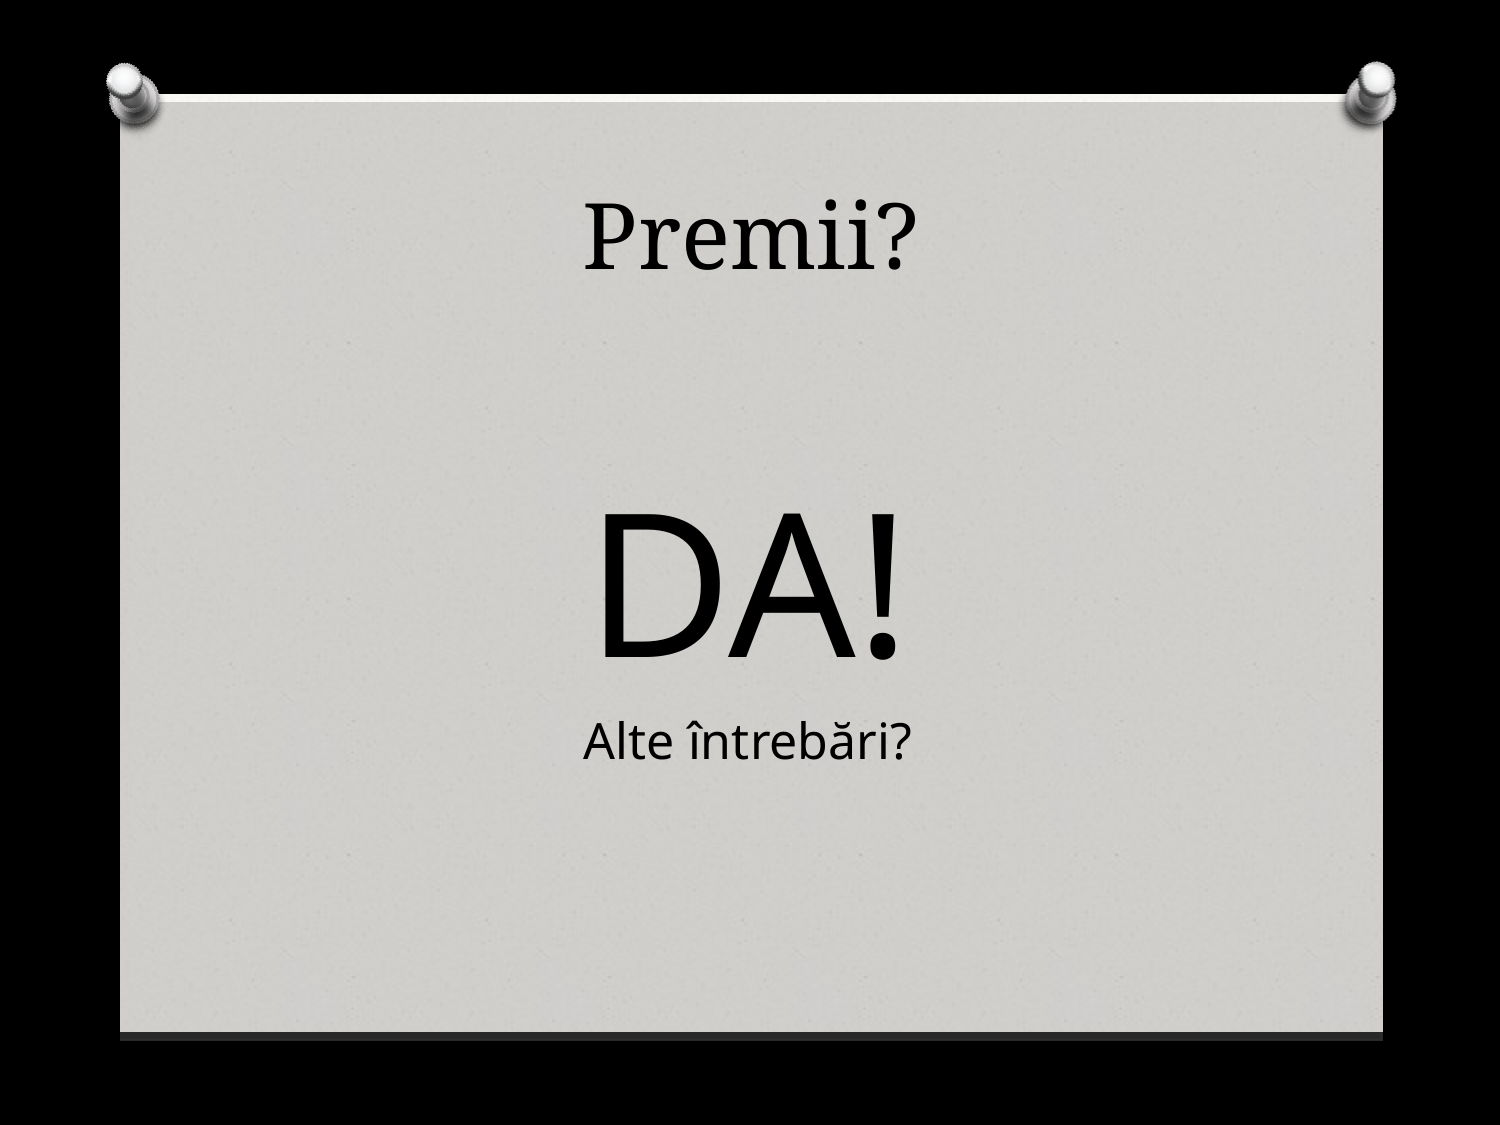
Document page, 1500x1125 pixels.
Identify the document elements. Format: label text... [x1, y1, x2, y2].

title Premii? [179, 134, 1323, 332]
list DA! Alte întrebări? [240, 450, 1257, 939]
